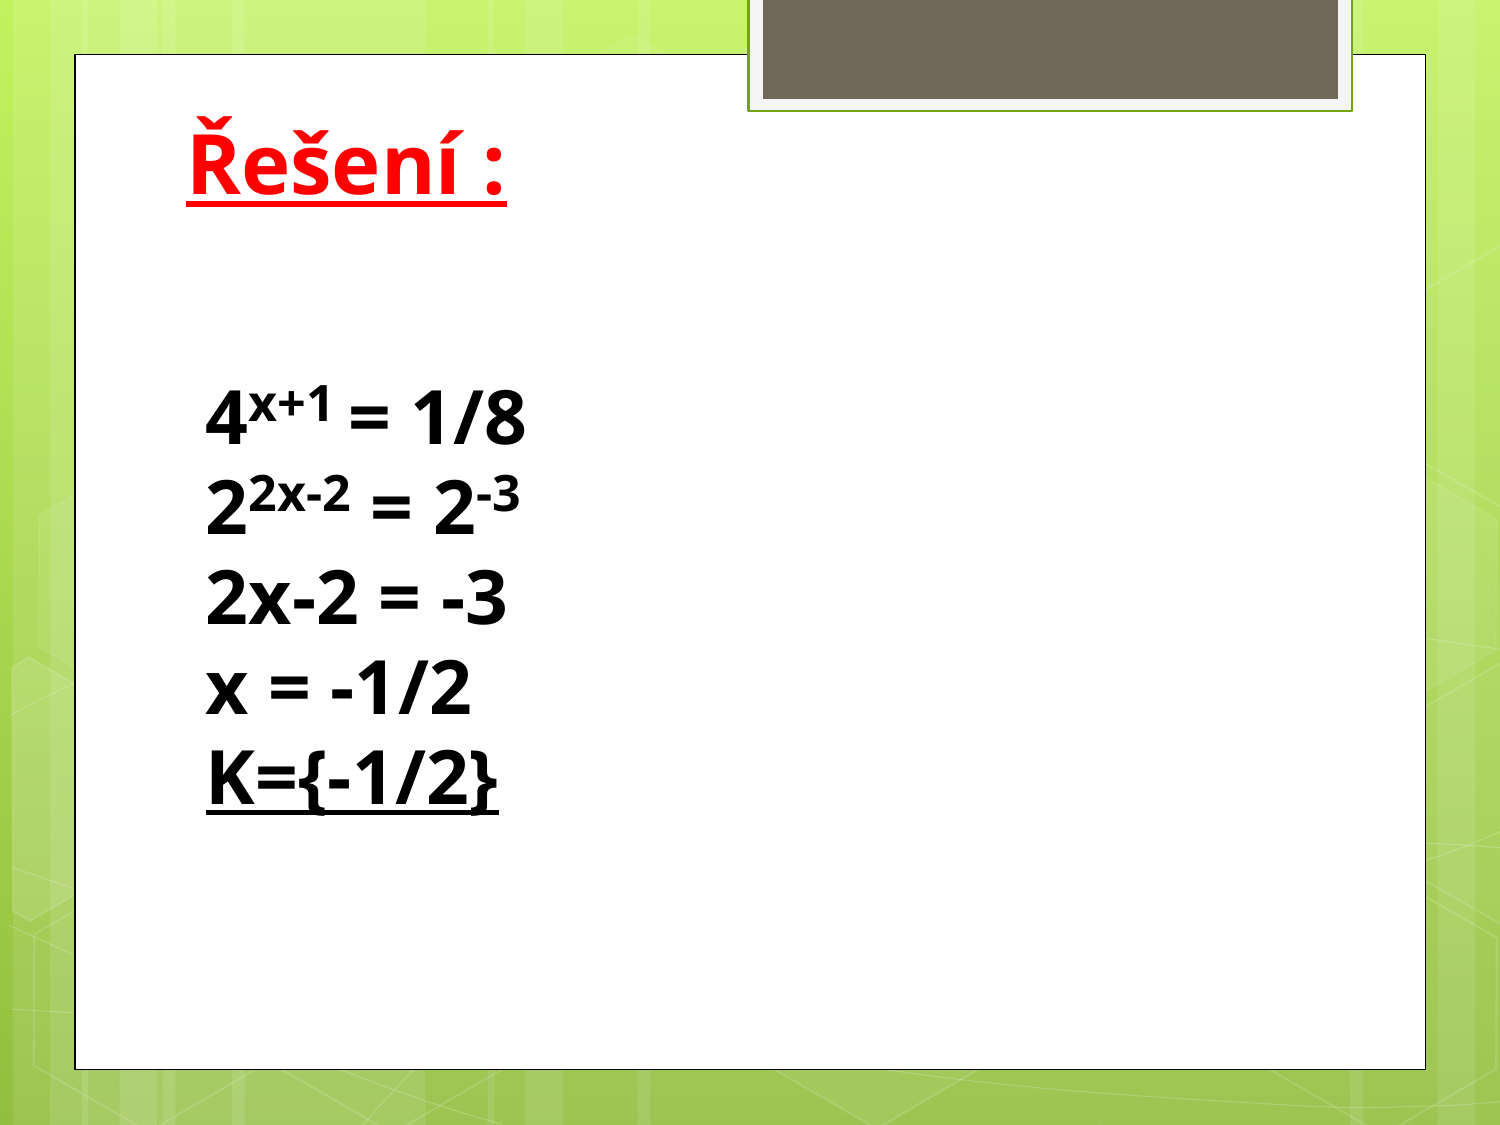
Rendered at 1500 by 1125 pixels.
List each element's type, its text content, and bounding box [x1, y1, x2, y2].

title Řešení : [171, 30, 1415, 219]
text_box 4x+1 = 1/8 22x-2 = 2-3 2x-2 = -3 x = -1/2 K={-1/2} [191, 362, 1337, 827]
